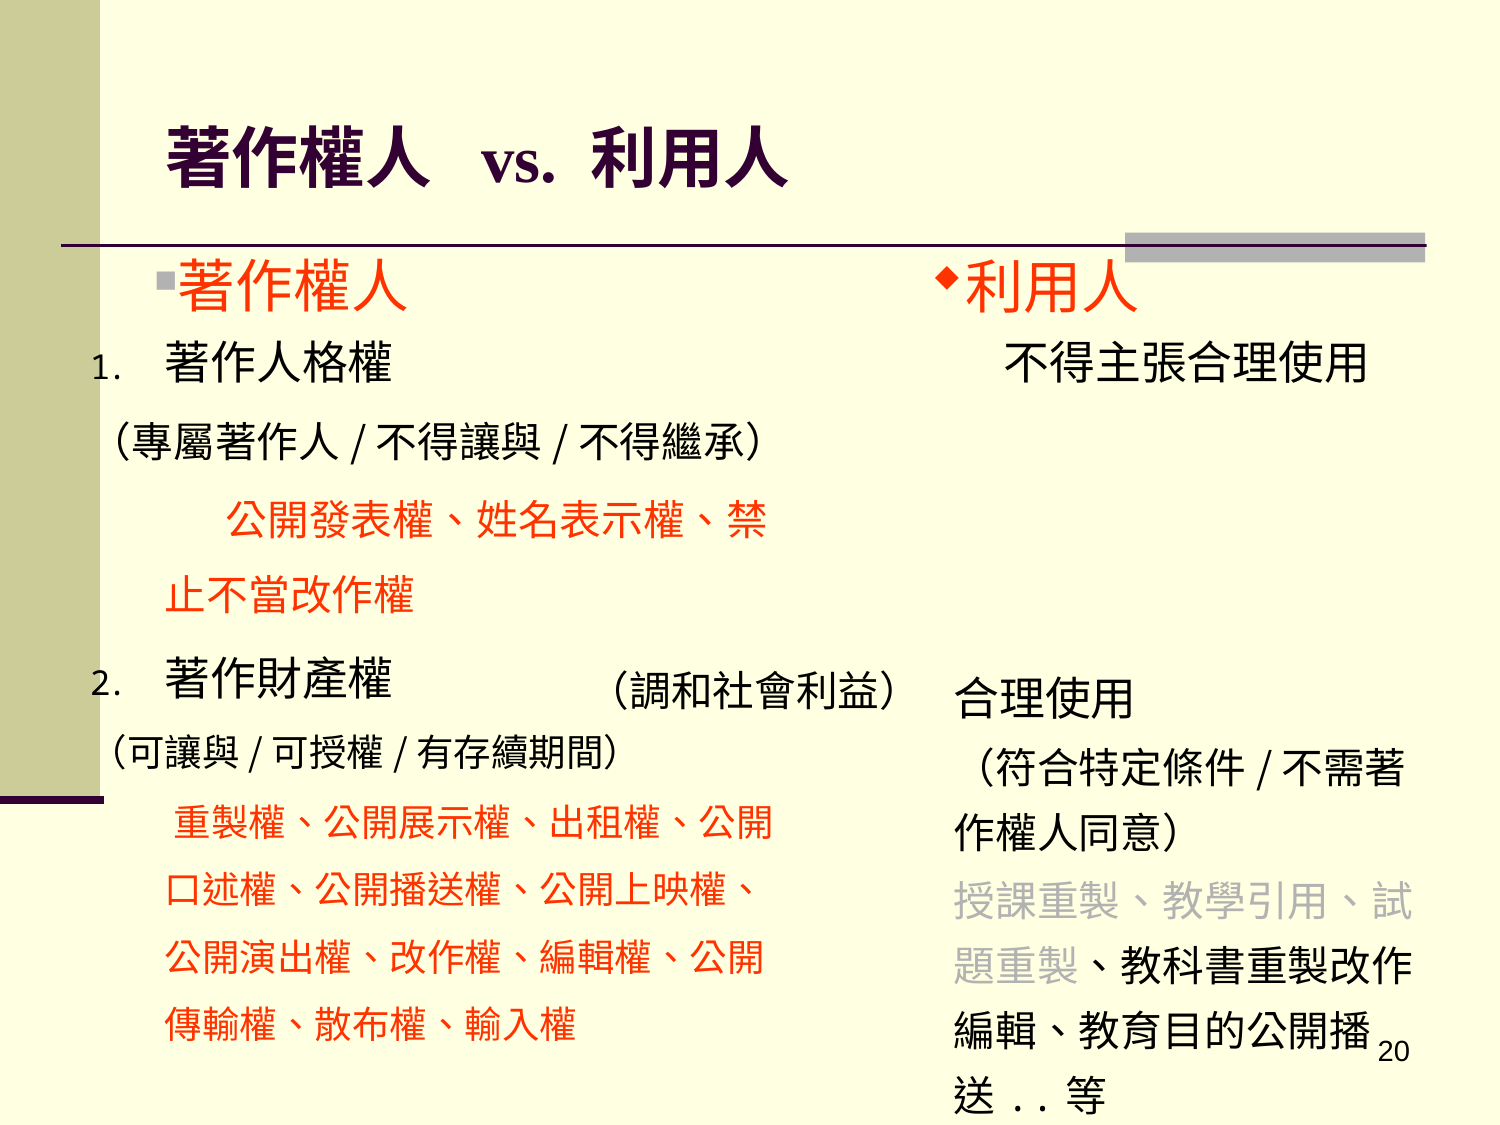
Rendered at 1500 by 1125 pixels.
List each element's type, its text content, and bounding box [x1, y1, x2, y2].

text_box 利用人 [915, 208, 1266, 284]
title 著作權人 vs. 利用人 [150, 62, 1361, 250]
text_box 不得主張合理使用 [868, 326, 1431, 397]
text_box 著作人格權 （專屬著作人/不得讓與/不得繼承） 公開發表權、姓名表示權、禁止不當改作權 著作財產權 （可讓與/可授權/有存續期間） 重製權、公開展示權、出租權、公開口述權、公開播送權、公開上映權、公開演出權、改作權、編輯權、公開傳輸權、散布權、輸入權 [0, 298, 810, 1124]
text_box （調和社會利益） [572, 657, 940, 723]
text_box 利用人 [1055, 267, 1070, 277]
text_box 合理使用 （符合特定條件/不需著作權人同意） 授課重製、教學引用、試題重製、教科書重製改作編輯、教育目的公開播送..等 [938, 645, 1447, 1125]
text_box 利用人 [1036, 267, 1050, 277]
list 著作權人 [0, 208, 550, 298]
